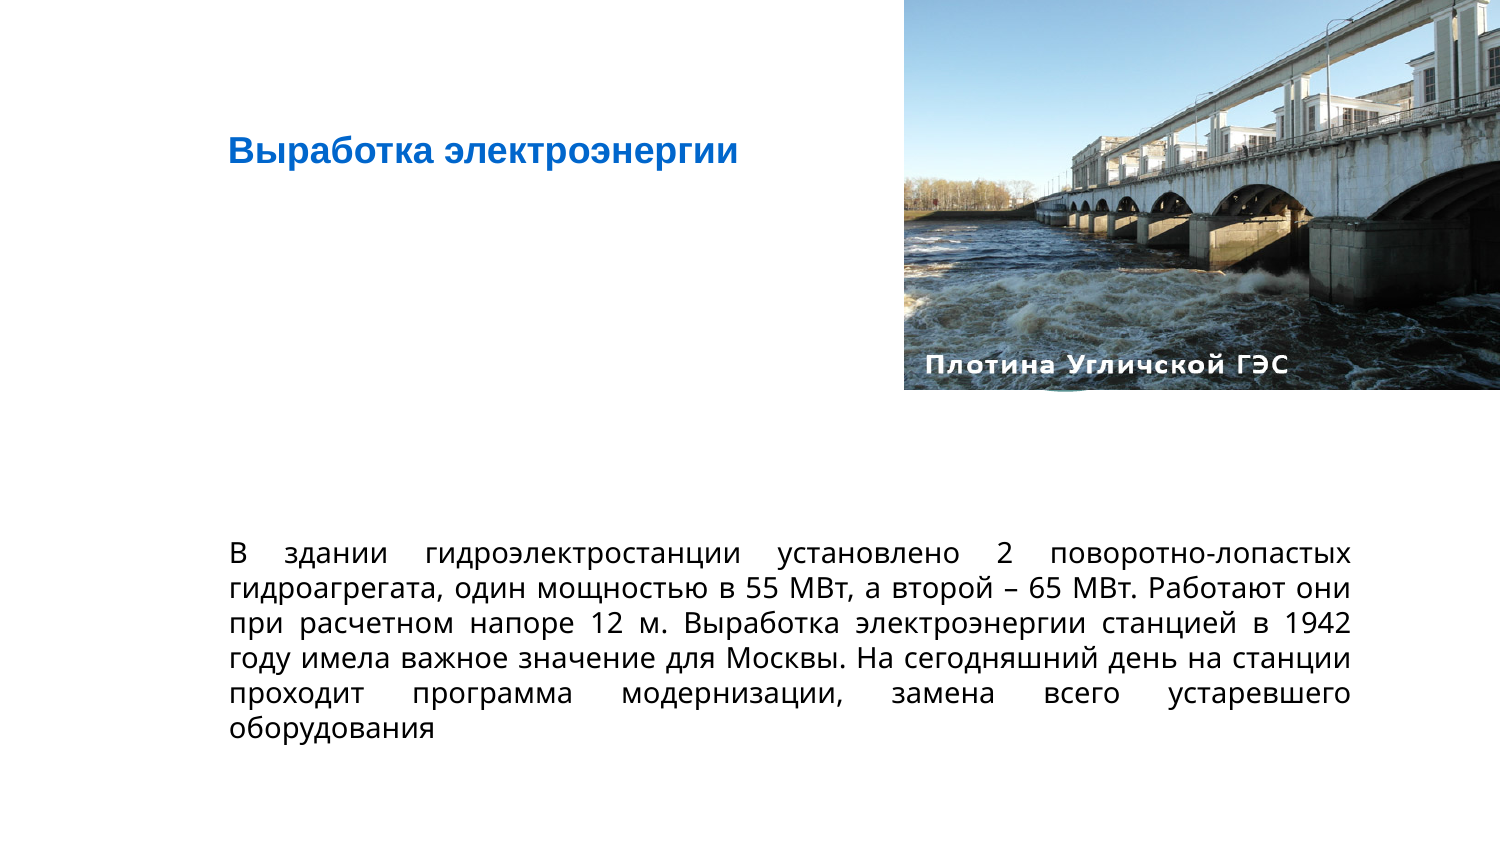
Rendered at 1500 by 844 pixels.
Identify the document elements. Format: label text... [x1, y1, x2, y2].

title Выработка электроэнергии [212, 64, 904, 390]
list В здании гидроэлектростанции установлено 2 поворотно-лопастых гидроагрегата, один мощностью в 55 МВт, а второй – 65 МВт. Работают они при расчетном напоре 12 м. Выработка электроэнергии станцией в 1942 году имела важное значение для Москвы. На сегодняшний день на станции проходит программа модернизации, замена всего устаревшего оборудования [213, 519, 1368, 780]
picture [904, 0, 1500, 390]
